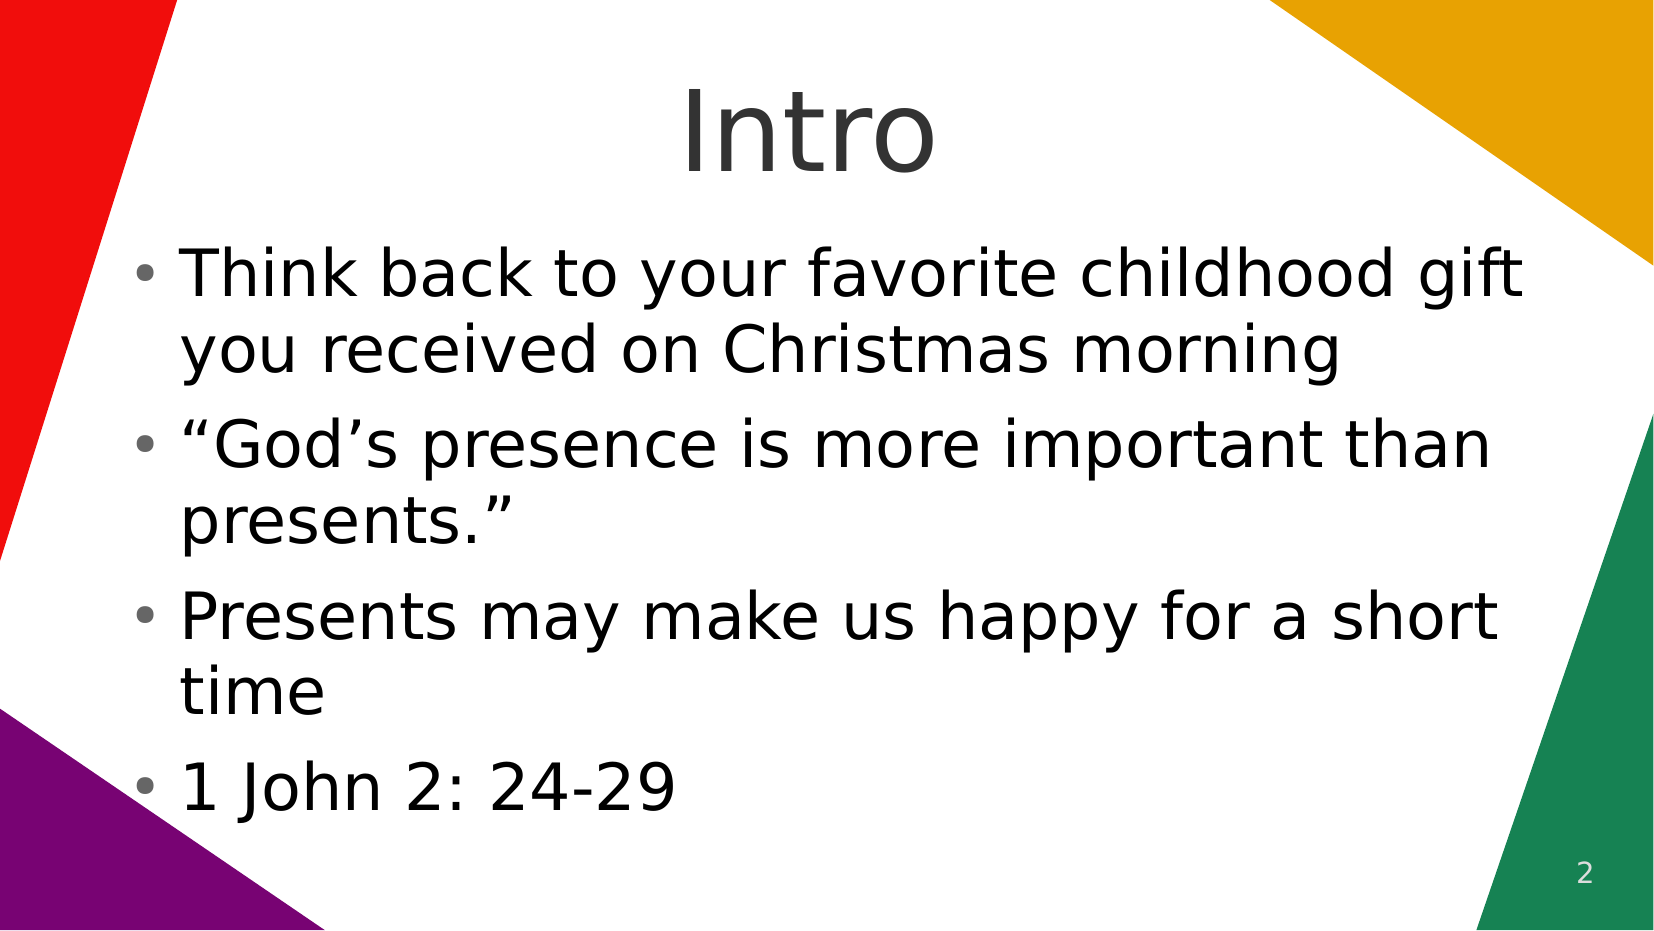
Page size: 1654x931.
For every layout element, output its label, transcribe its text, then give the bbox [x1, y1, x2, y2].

list Think back to your favorite childhood gift you received on Christmas morning “God’s presence is more important than presents.” Presents may make us happy for a short time 1 John 2: 24-29 [118, 236, 1536, 827]
title Intro [118, 59, 1536, 207]
